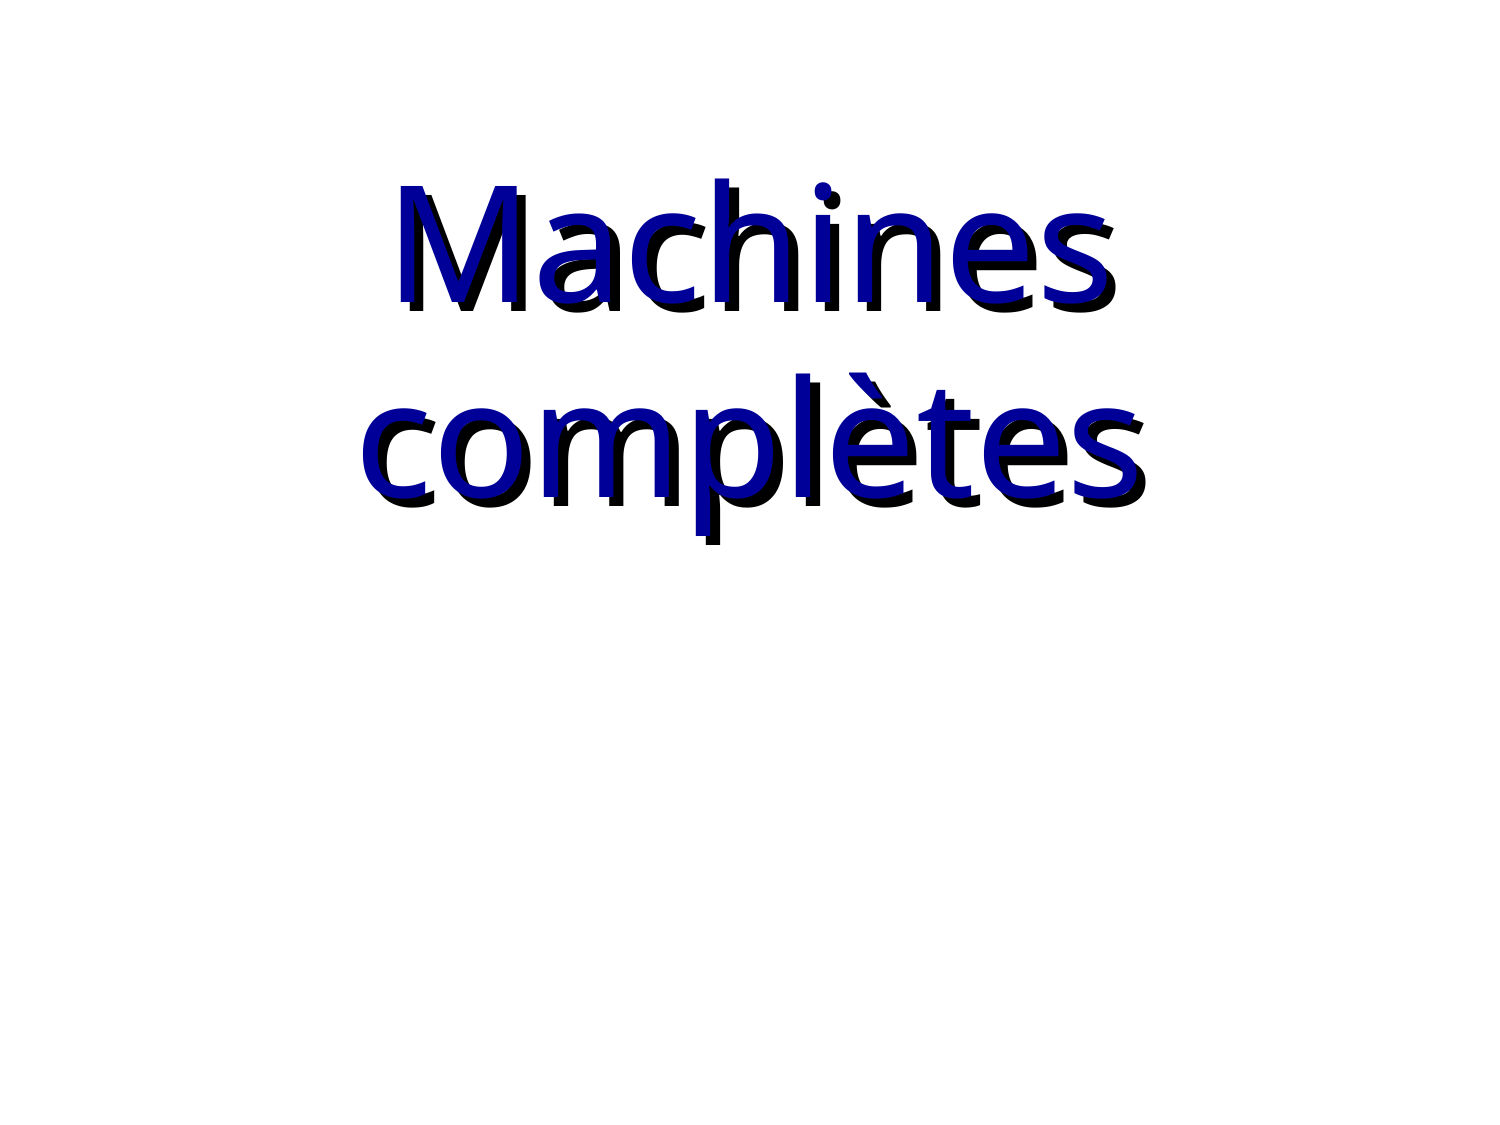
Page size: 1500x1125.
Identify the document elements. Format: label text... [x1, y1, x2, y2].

title Machines complètes [0, 349, 1500, 538]
